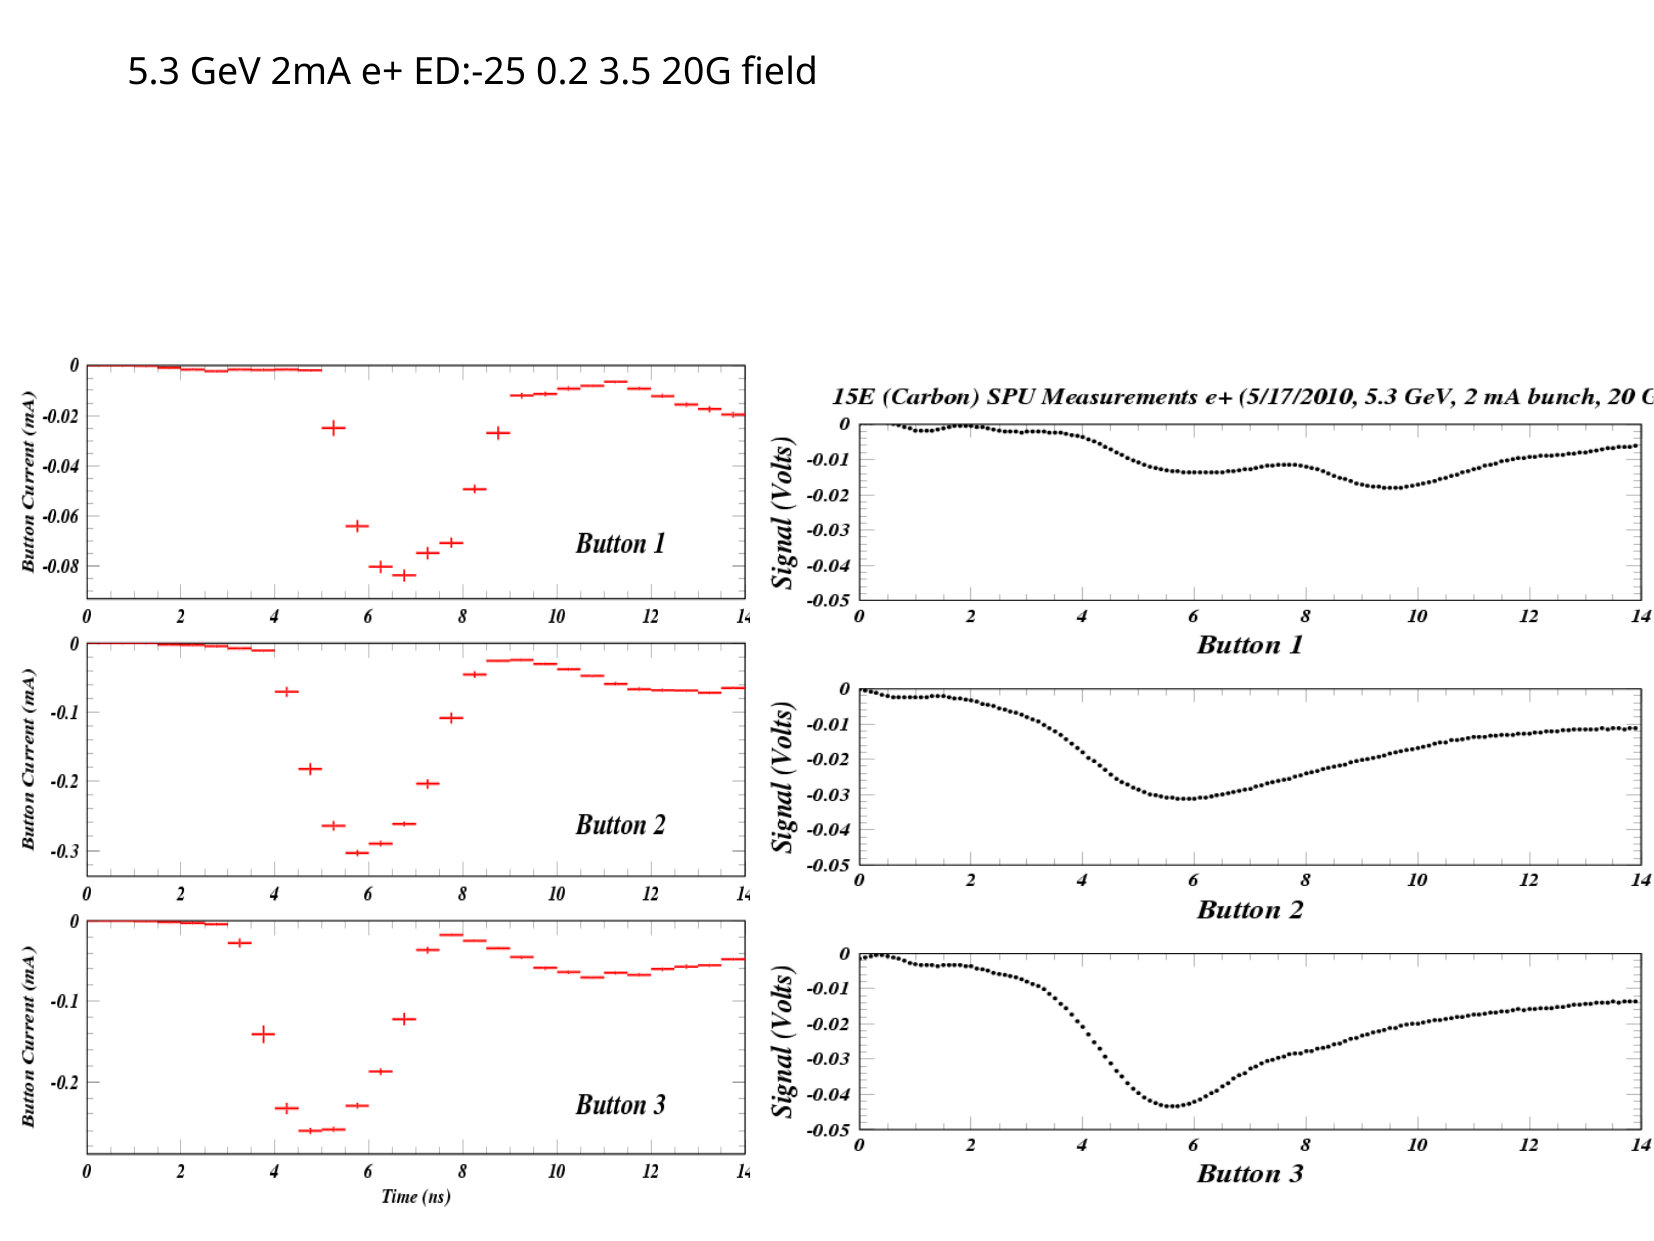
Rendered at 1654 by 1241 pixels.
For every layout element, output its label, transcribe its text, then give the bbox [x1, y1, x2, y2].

text_box 5.3 GeV 2mA e+ ED:-25 0.2 3.5 20G field [112, 37, 1201, 97]
picture [7, 343, 1654, 1238]
